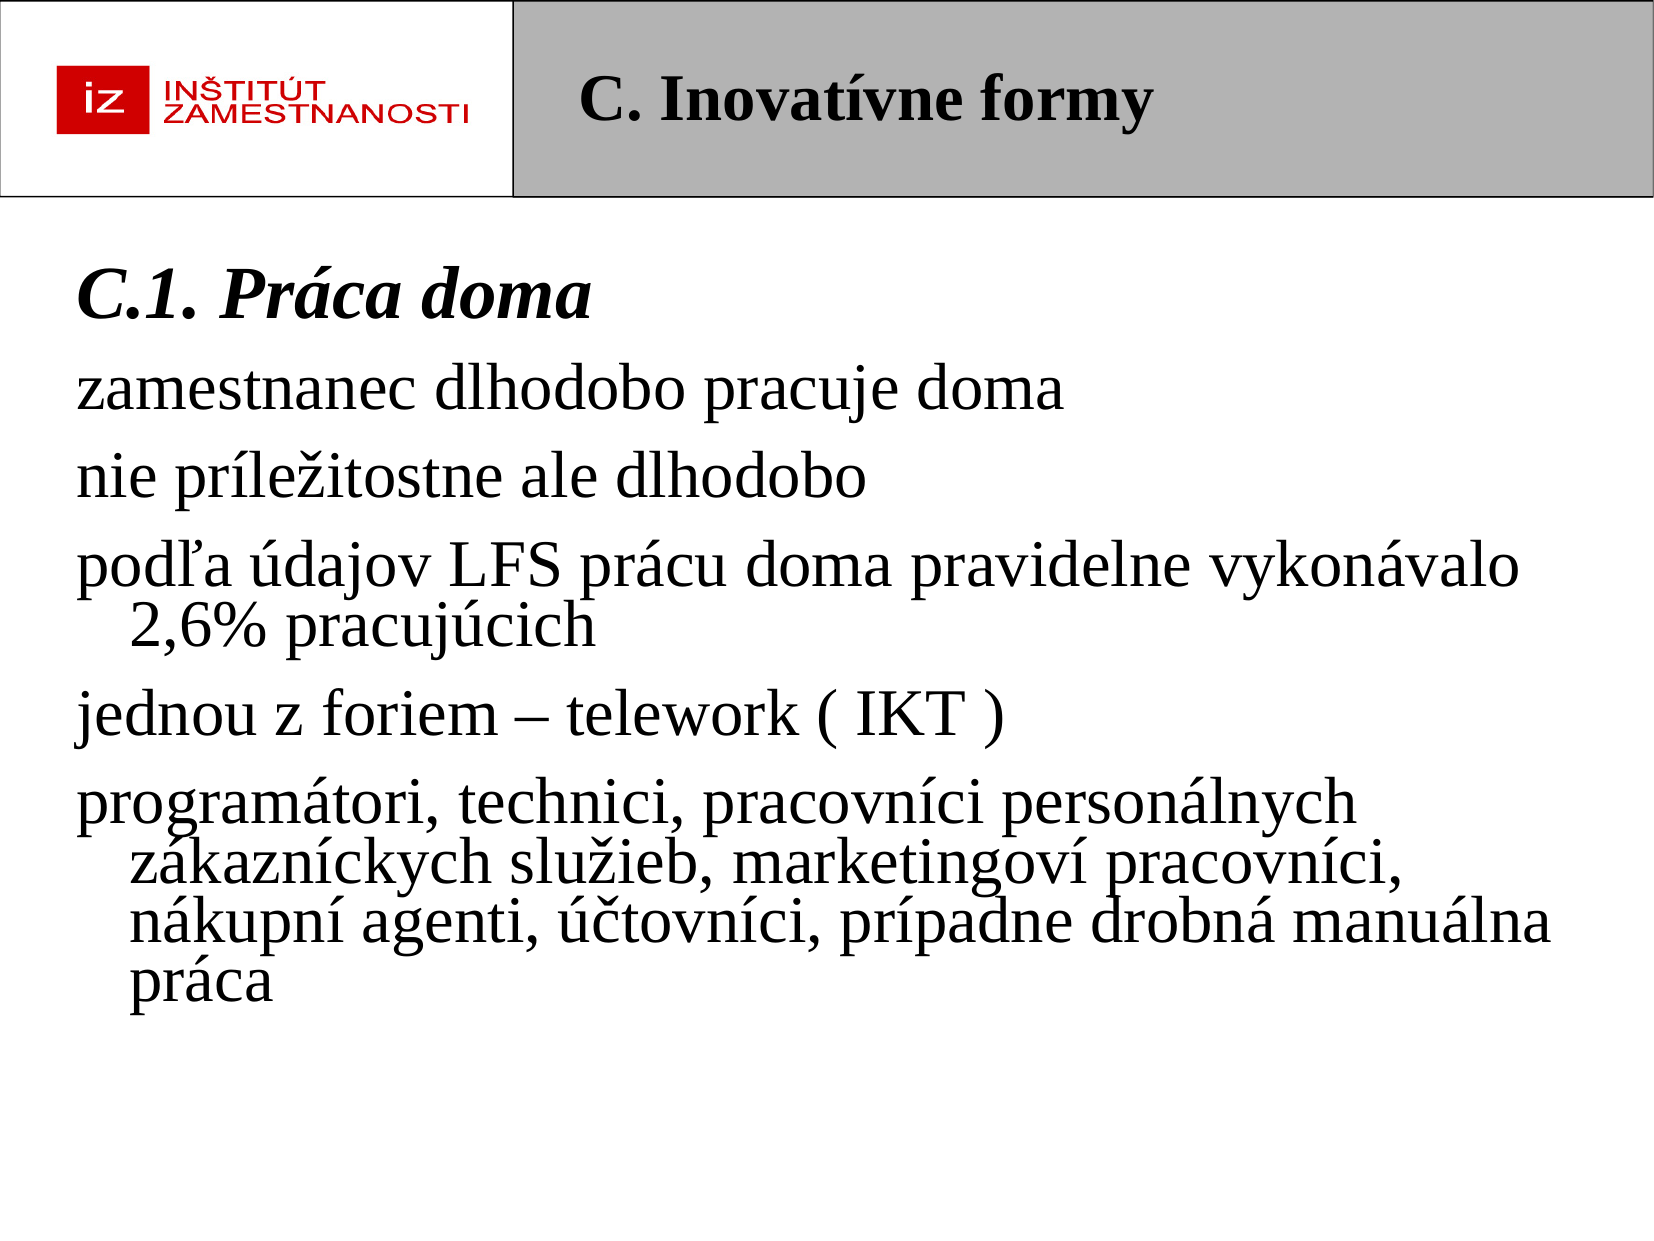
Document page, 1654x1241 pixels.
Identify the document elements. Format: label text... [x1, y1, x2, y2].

text_box [0, 0, 1654, 197]
text_box C. Inovatívne formy [561, 73, 1329, 148]
list C.1. Práca doma zamestnanec dlhodobo pracuje doma nie príležitostne ale dlhodobo podľa údajov LFS prácu doma pravidelne vykonávalo 2,6% pracujúcich jednou z foriem – telework ( IKT ) programátori, technici, pracovníci personálnych zákazníckych služieb, marketingoví pracovníci, nákupní agenti, účtovníci, prípadne drobná manuálna práca [59, 265, 1595, 1048]
picture [5, 6, 513, 190]
